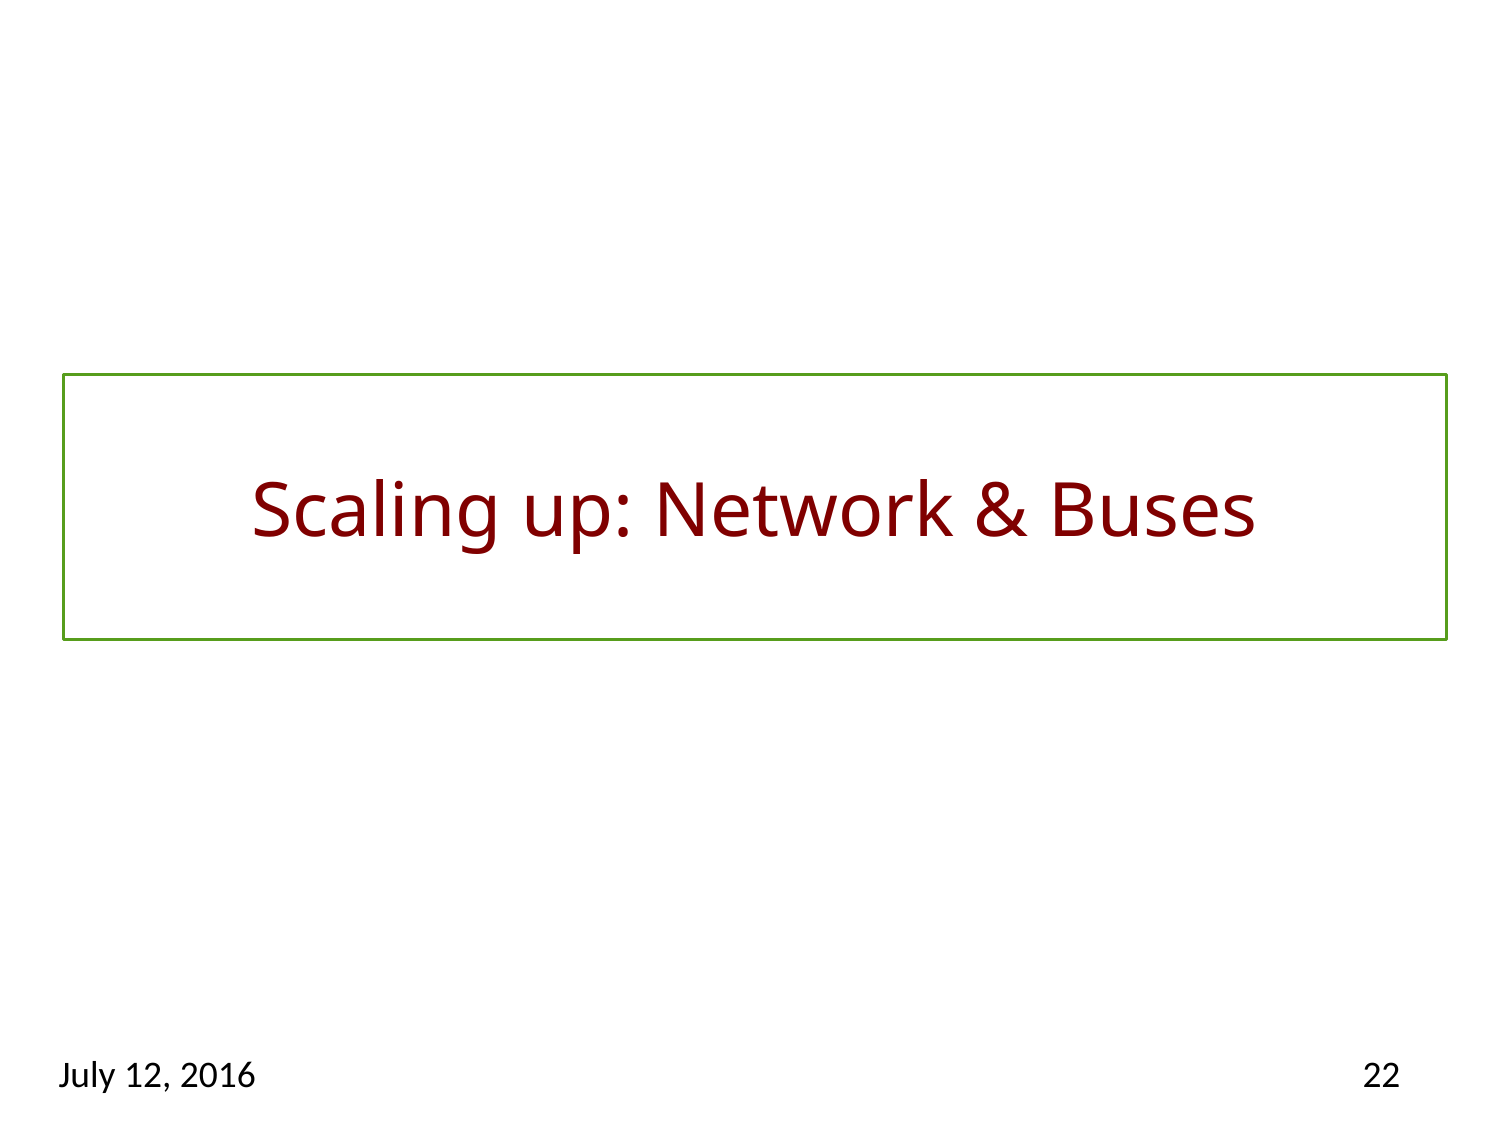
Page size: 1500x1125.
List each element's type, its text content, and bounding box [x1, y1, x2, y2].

title Scaling up: Network & Buses [63, 374, 1447, 640]
